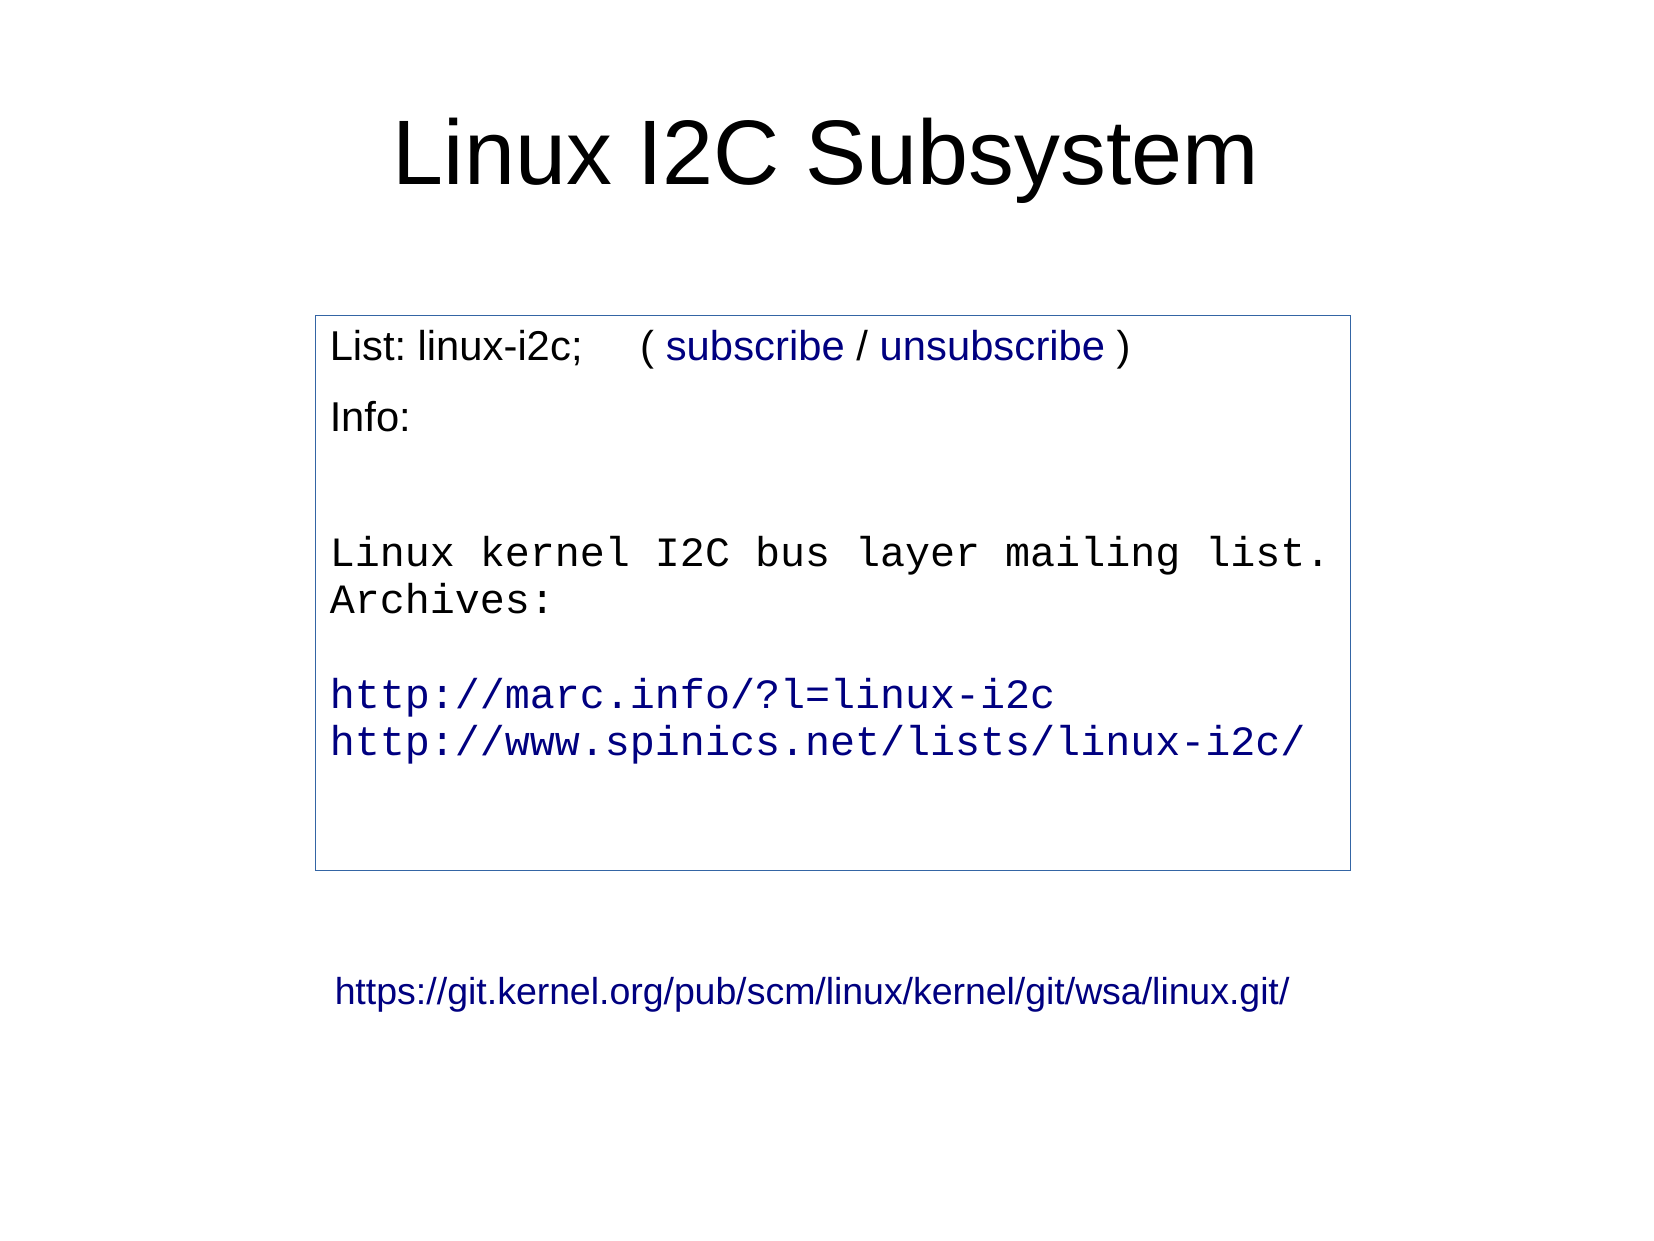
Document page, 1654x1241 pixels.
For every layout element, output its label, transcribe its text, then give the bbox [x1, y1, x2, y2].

text_box List: linux-i2c; ( subscribe / unsubscribe ) Info: Linux kernel I2C bus layer mailing list. Archives: http://marc.info/?l=linux-i2c http://www.spinics.net/lists/linux-i2c/ [315, 315, 1351, 871]
title Linux I2C Subsystem [82, 49, 1571, 257]
text_box https://git.kernel.org/pub/scm/linux/kernel/git/wsa/linux.git/ [320, 963, 1306, 1021]
